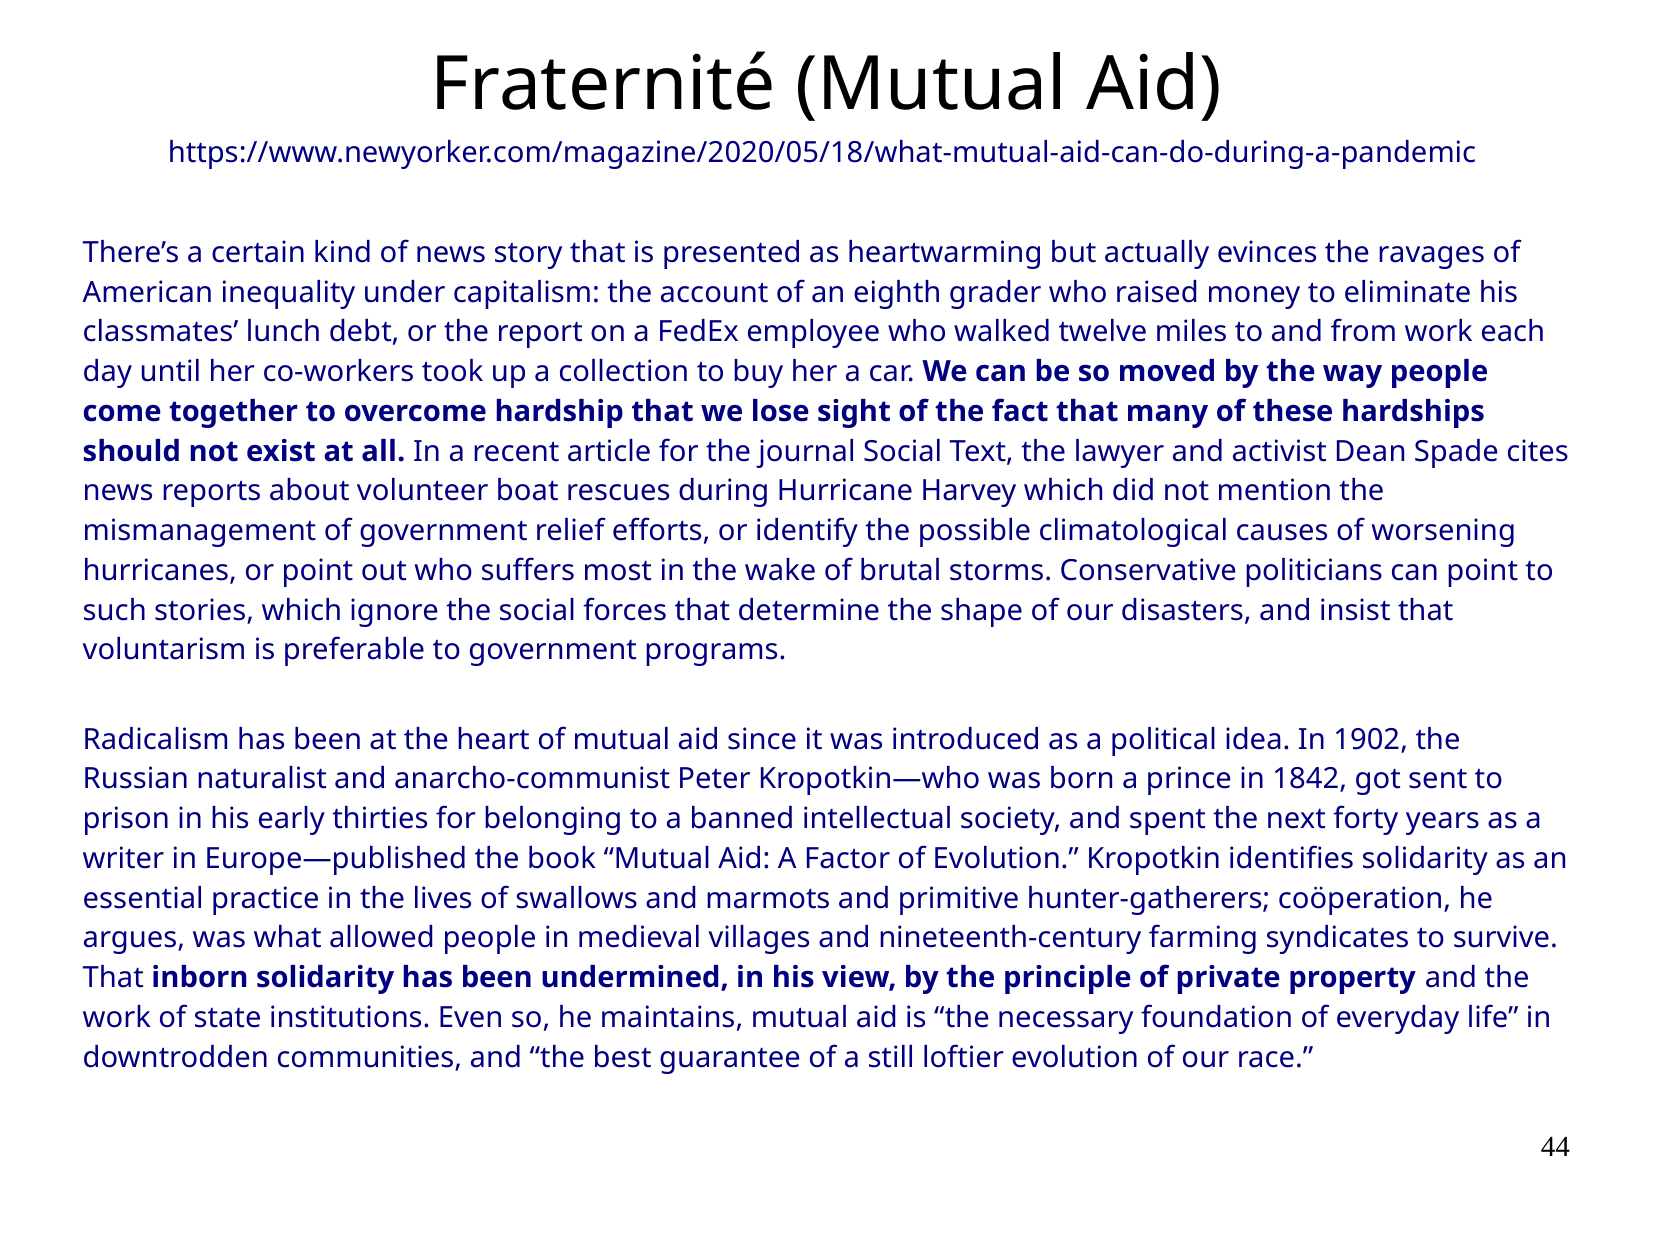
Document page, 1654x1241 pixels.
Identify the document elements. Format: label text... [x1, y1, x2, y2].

title Fraternité (Mutual Aid) https://www.newyorker.com/magazine/2020/05/18/what-mutual-aid-can-do-during-a-pandemic [82, 0, 1571, 204]
list There’s a certain kind of news story that is presented as heartwarming but actually evinces the ravages of American inequality under capitalism: the account of an eighth grader who raised money to eliminate his classmates’ lunch debt, or the report on a FedEx employee who walked twelve miles to and from work each day until her co-workers took up a collection to buy her a car. We can be so moved by the way people come together to overcome hardship that we lose sight of the fact that many of these hardships should not exist at all. In a recent article for the journal Social Text, the lawyer and activist Dean Spade cites news reports about volunteer boat rescues during Hurricane Harvey which did not mention the mismanagement of government relief efforts, or identify the possible climatological causes of worsening hurricanes, or point out who suffers most in the wake of brutal storms. Conservative politicians can point to such stories, which ignore the social forces that determine the shape of our disasters, and insist that voluntarism is preferable to government programs. [82, 231, 1571, 658]
list Radicalism has been at the heart of mutual aid since it was introduced as a political idea. In 1902, the Russian naturalist and anarcho-communist Peter Kropotkin—who was born a prince in 1842, got sent to prison in his early thirties for belonging to a banned intellectual society, and spent the next forty years as a writer in Europe—published the book “Mutual Aid: A Factor of Evolution.” Kropotkin identifies solidarity as an essential practice in the lives of swallows and marmots and primitive hunter-gatherers; coöperation, he argues, was what allowed people in medieval villages and nineteenth-century farming syndicates to survive. That inborn solidarity has been undermined, in his view, by the principle of private property and the work of state institutions. Even so, he maintains, mutual aid is “the necessary foundation of everyday life” in downtrodden communities, and “the best guarantee of a still loftier evolution of our race.” [82, 717, 1571, 1109]
